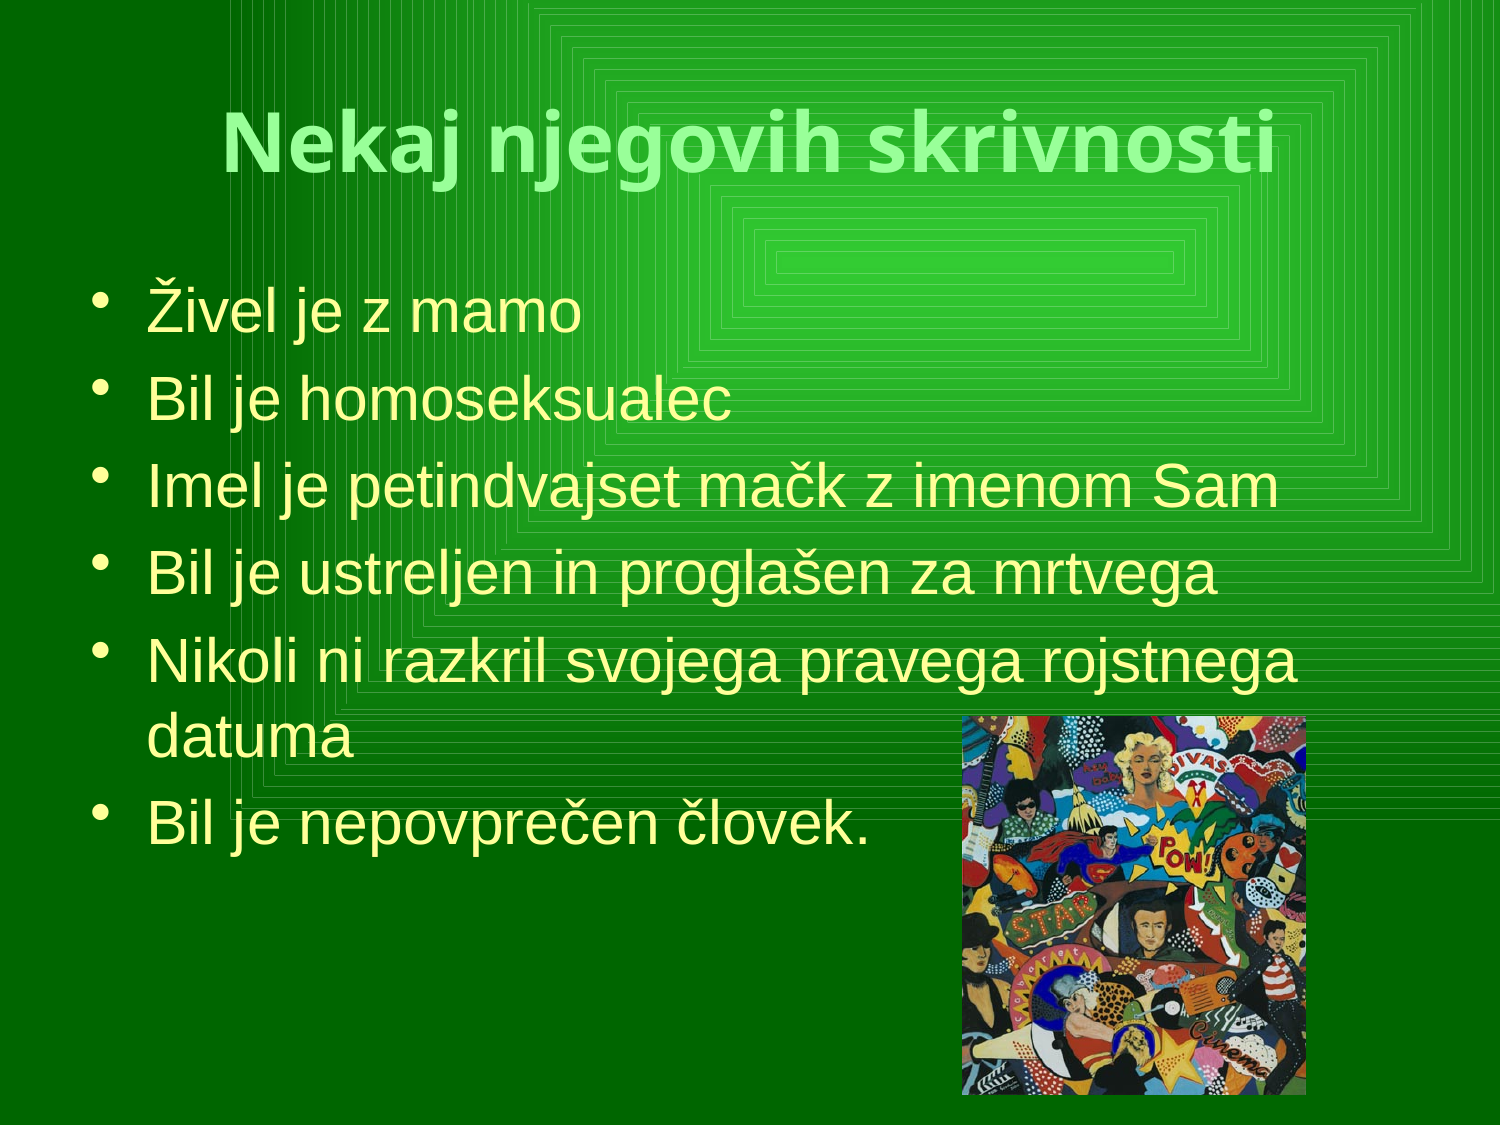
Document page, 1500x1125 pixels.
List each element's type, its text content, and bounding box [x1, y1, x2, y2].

list Živel je z mamo Bil je homoseksualec Imel je petindvajset mačk z imenom Sam Bil je ustreljen in proglašen za mrtvega Nikoli ni razkril svojega pravega rojstnega datuma Bil je nepovprečen človek. [75, 262, 1425, 1005]
picture [962, 716, 1306, 1096]
title Nekaj njegovih skrivnosti [75, 45, 1425, 233]
